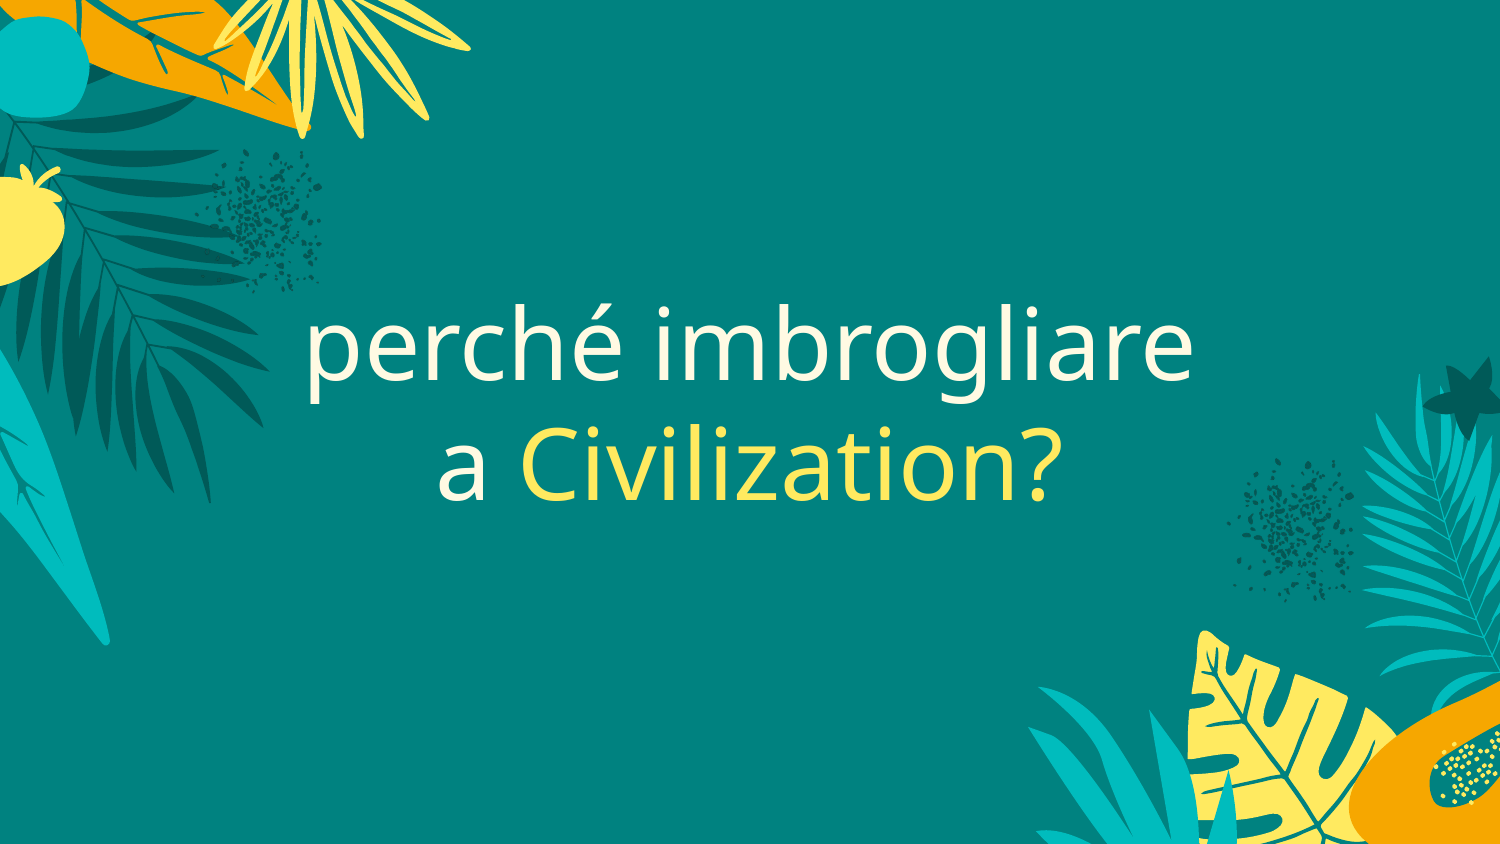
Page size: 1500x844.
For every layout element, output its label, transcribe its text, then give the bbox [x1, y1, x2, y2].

picture [135, 99, 337, 353]
title perché imbrogliare a Civilization? [285, 171, 1215, 630]
picture [1215, 408, 1421, 662]
